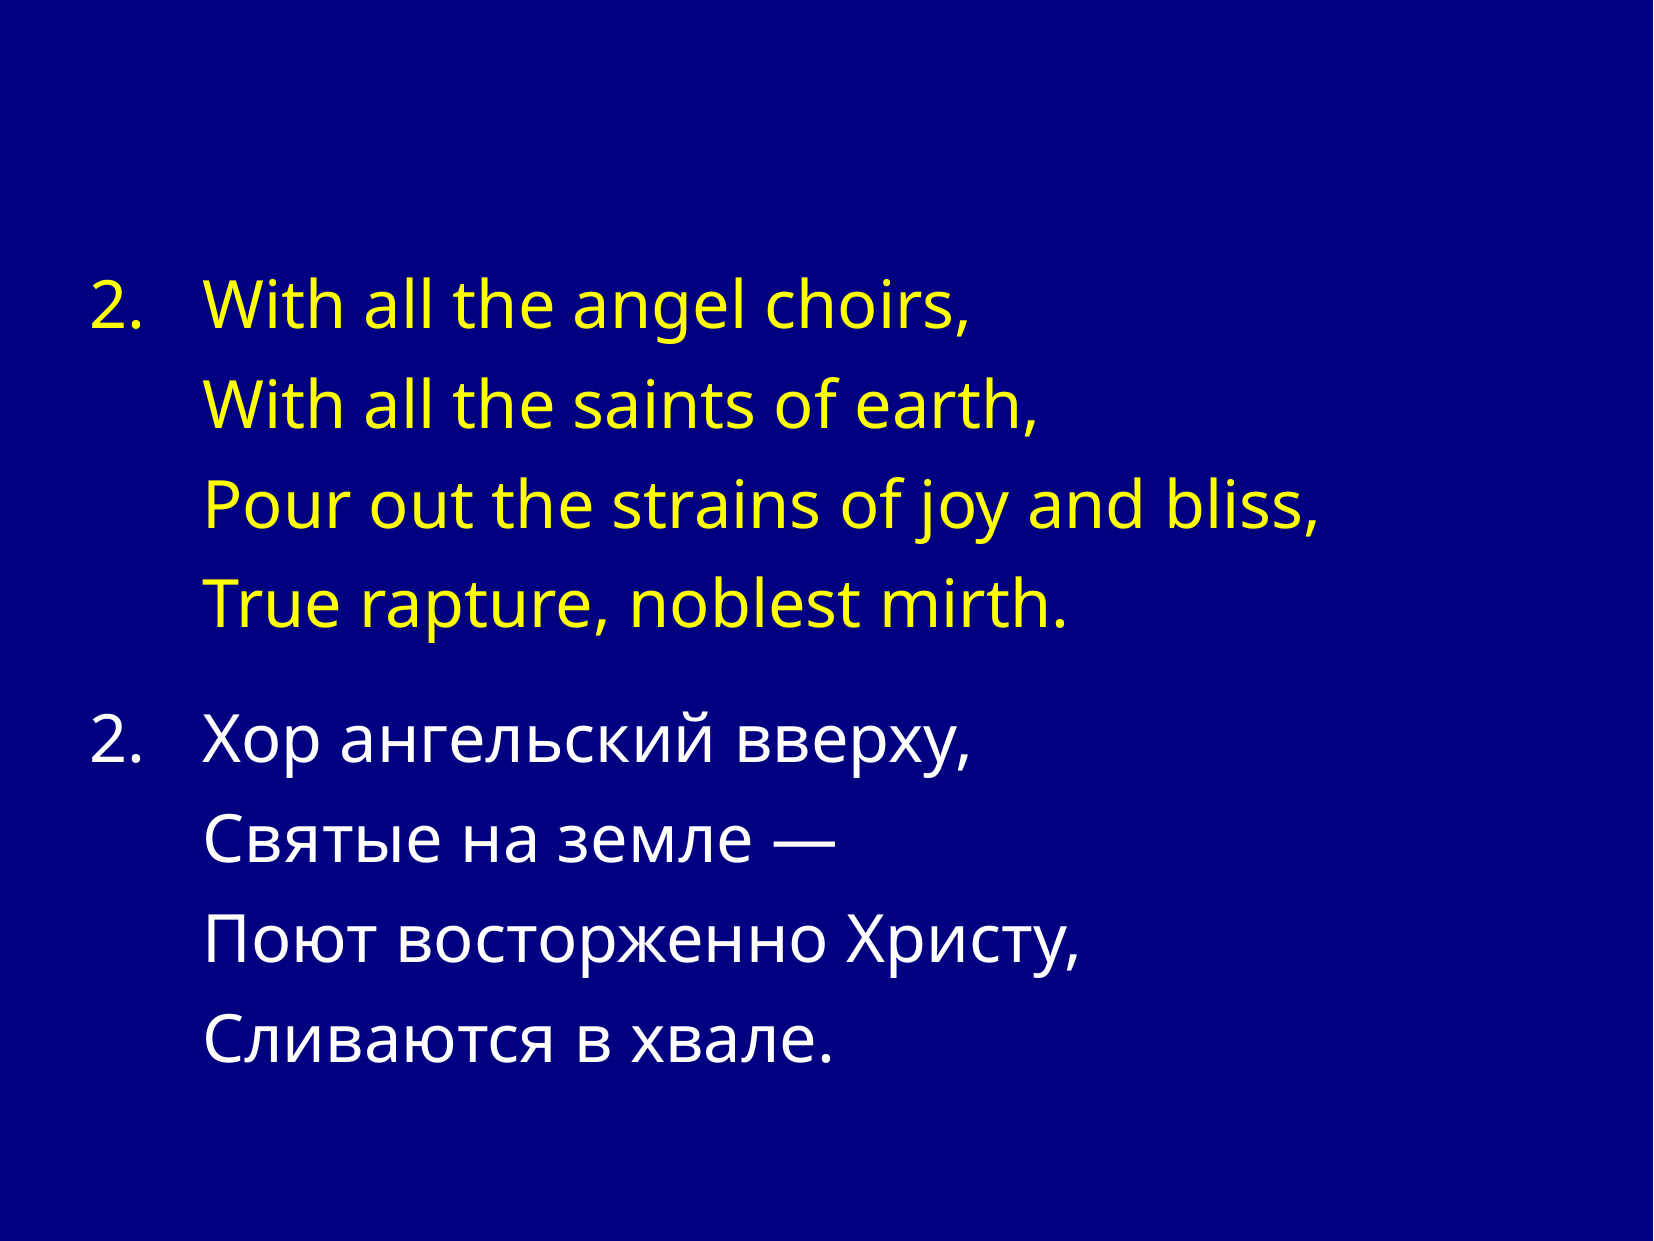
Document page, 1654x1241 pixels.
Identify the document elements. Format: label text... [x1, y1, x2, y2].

text_box 2. With all the angel choirs, With all the saints of earth, Pour out the strains of joy and bliss, True rapture, noblest mirth. [75, 150, 1576, 638]
text_box 2. Хор ангельский вверху, Святые на земле ― Поют восторженно Христу, Сливаются в хвале. [75, 675, 1576, 1163]
